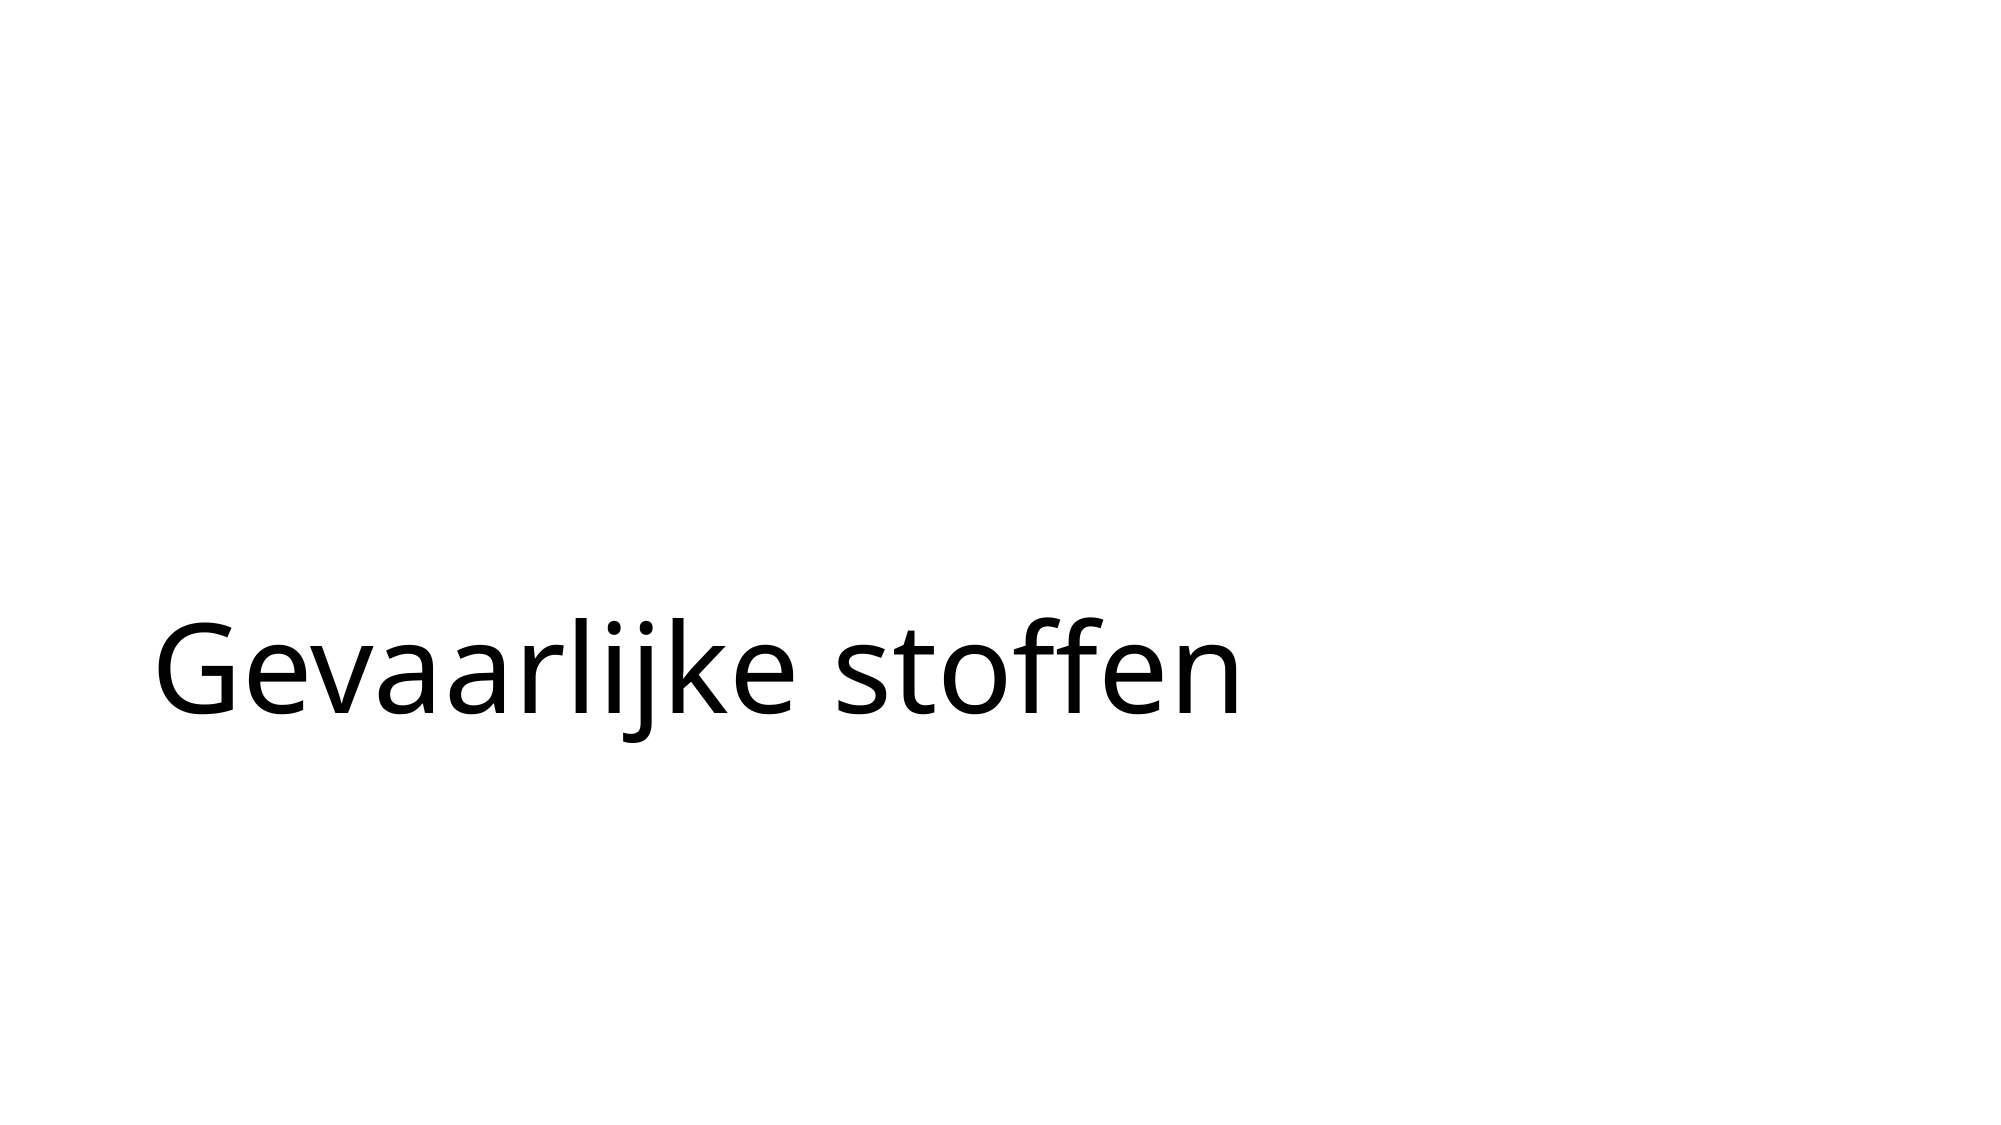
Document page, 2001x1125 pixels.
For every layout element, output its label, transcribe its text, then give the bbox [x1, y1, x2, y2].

title Gevaarlijke stoffen [136, 280, 1862, 749]
